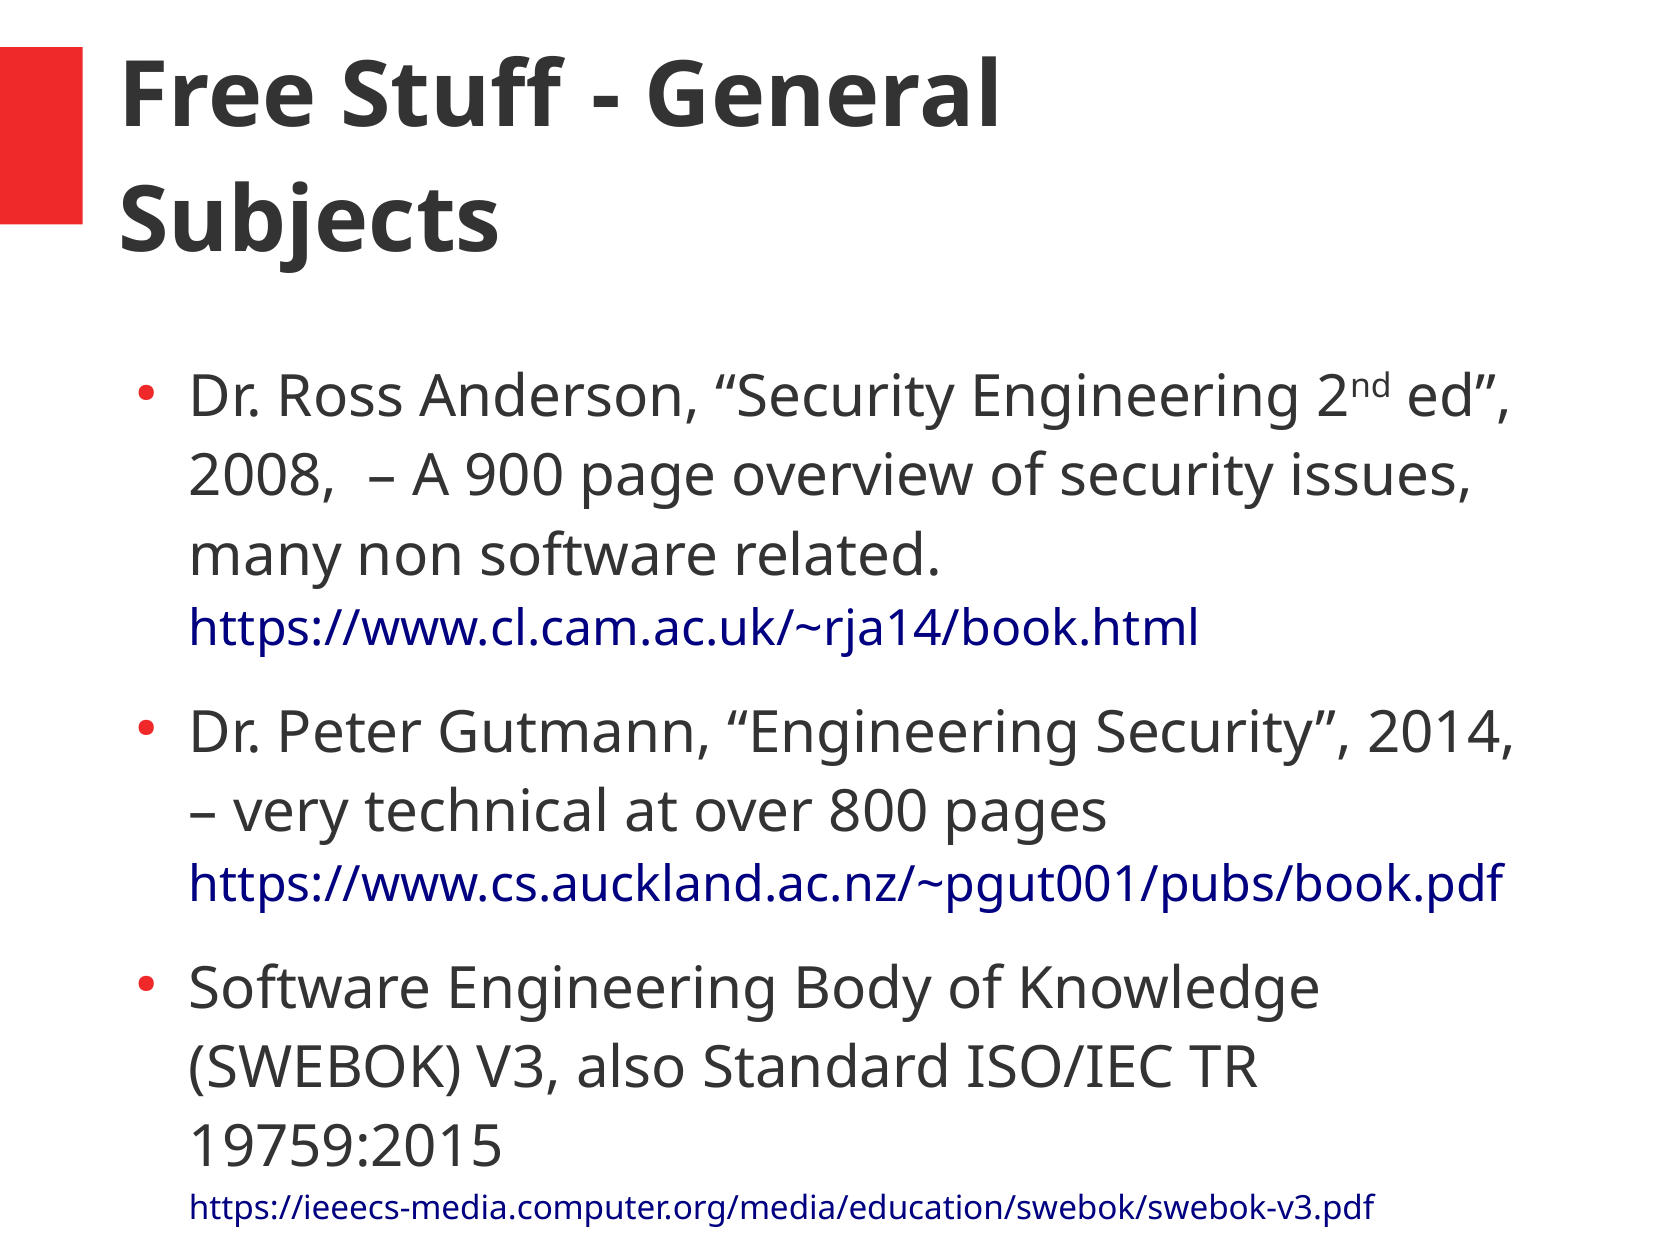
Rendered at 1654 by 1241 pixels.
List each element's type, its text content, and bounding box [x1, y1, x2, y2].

list Dr. Ross Anderson, “Security Engineering 2nd ed”, 2008, – A 900 page overview of security issues, many non software related. https://www.cl.cam.ac.uk/~rja14/book.html Dr. Peter Gutmann, “Engineering Security”, 2014, – very technical at over 800 pages https://www.cs.auckland.ac.nz/~pgut001/pubs/book.pdf Software Engineering Body of Knowledge (SWEBOK) V3, also Standard ISO/IEC TR 19759:2015 https://ieeecs-media.computer.org/media/education/swebok/swebok-v3.pdf [118, 354, 1536, 1074]
title Free Stuff - General Subjects [118, 0, 1336, 320]
